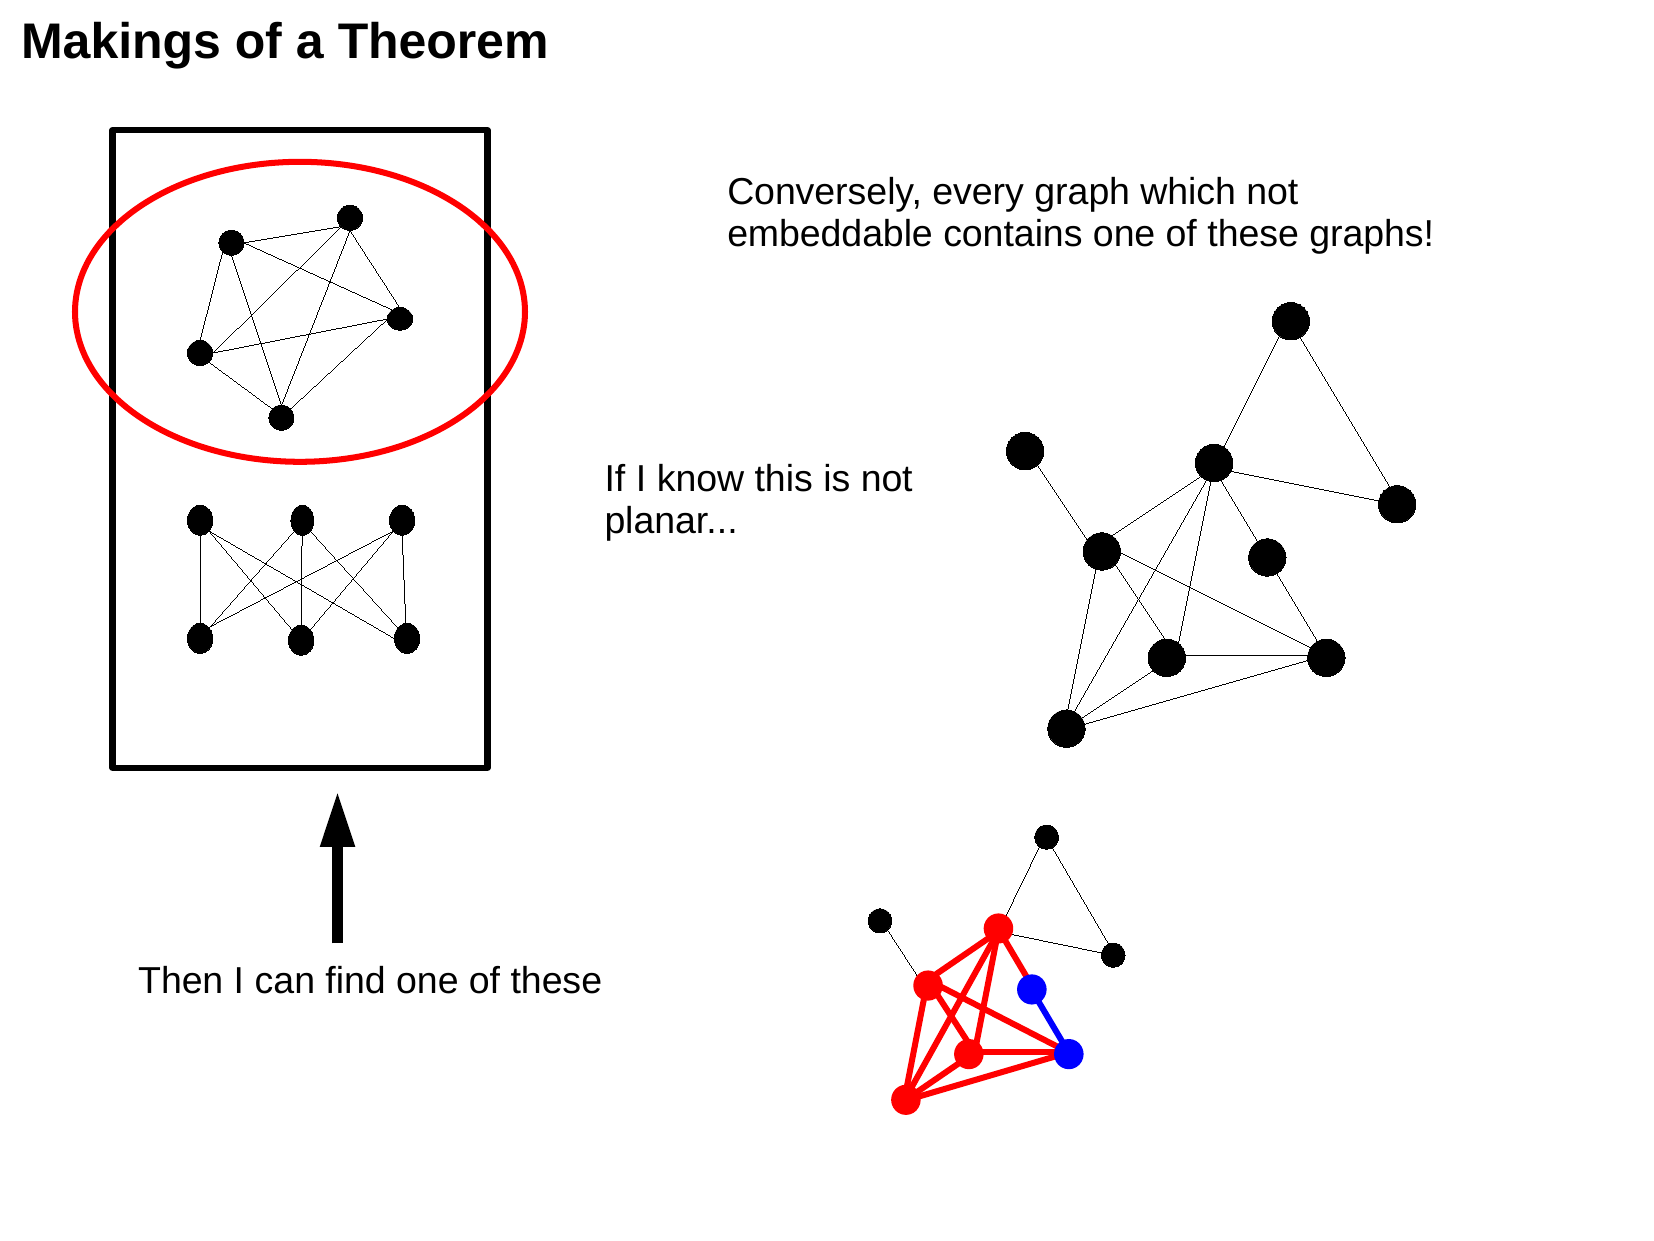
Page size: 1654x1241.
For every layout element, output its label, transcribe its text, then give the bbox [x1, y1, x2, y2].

text_box [268, 405, 294, 431]
text_box [218, 230, 244, 256]
text_box [187, 623, 200, 654]
text_box [1020, 977, 1044, 1002]
text_box [1378, 485, 1416, 523]
text_box [1034, 825, 1059, 850]
text_box [986, 916, 1011, 941]
text_box [387, 307, 413, 331]
text_box [187, 505, 213, 536]
text_box [916, 973, 940, 998]
text_box [1307, 639, 1346, 677]
text_box [288, 625, 314, 656]
text_box [201, 623, 213, 654]
text_box [1195, 444, 1233, 482]
text_box [1148, 639, 1186, 677]
text_box [1047, 709, 1086, 748]
text_box Then I can find one of these [123, 952, 618, 1009]
text_box [303, 505, 314, 536]
text_box If I know this is not planar... [589, 450, 928, 549]
text_box [894, 1087, 918, 1112]
text_box [1057, 1042, 1081, 1067]
text_box Conversely, every graph which not embeddable contains one of these graphs! [712, 163, 1463, 263]
text_box [389, 505, 415, 536]
text_box [337, 205, 363, 231]
text_box Makings of a Theorem [6, 6, 757, 79]
text_box [868, 908, 892, 933]
text_box [1083, 532, 1121, 571]
text_box [290, 505, 302, 536]
text_box [394, 623, 420, 654]
text_box [1101, 943, 1126, 968]
text_box [957, 1042, 981, 1067]
text_box [1006, 432, 1044, 470]
text_box [187, 340, 213, 366]
text_box [1272, 302, 1310, 340]
text_box [1248, 538, 1287, 577]
